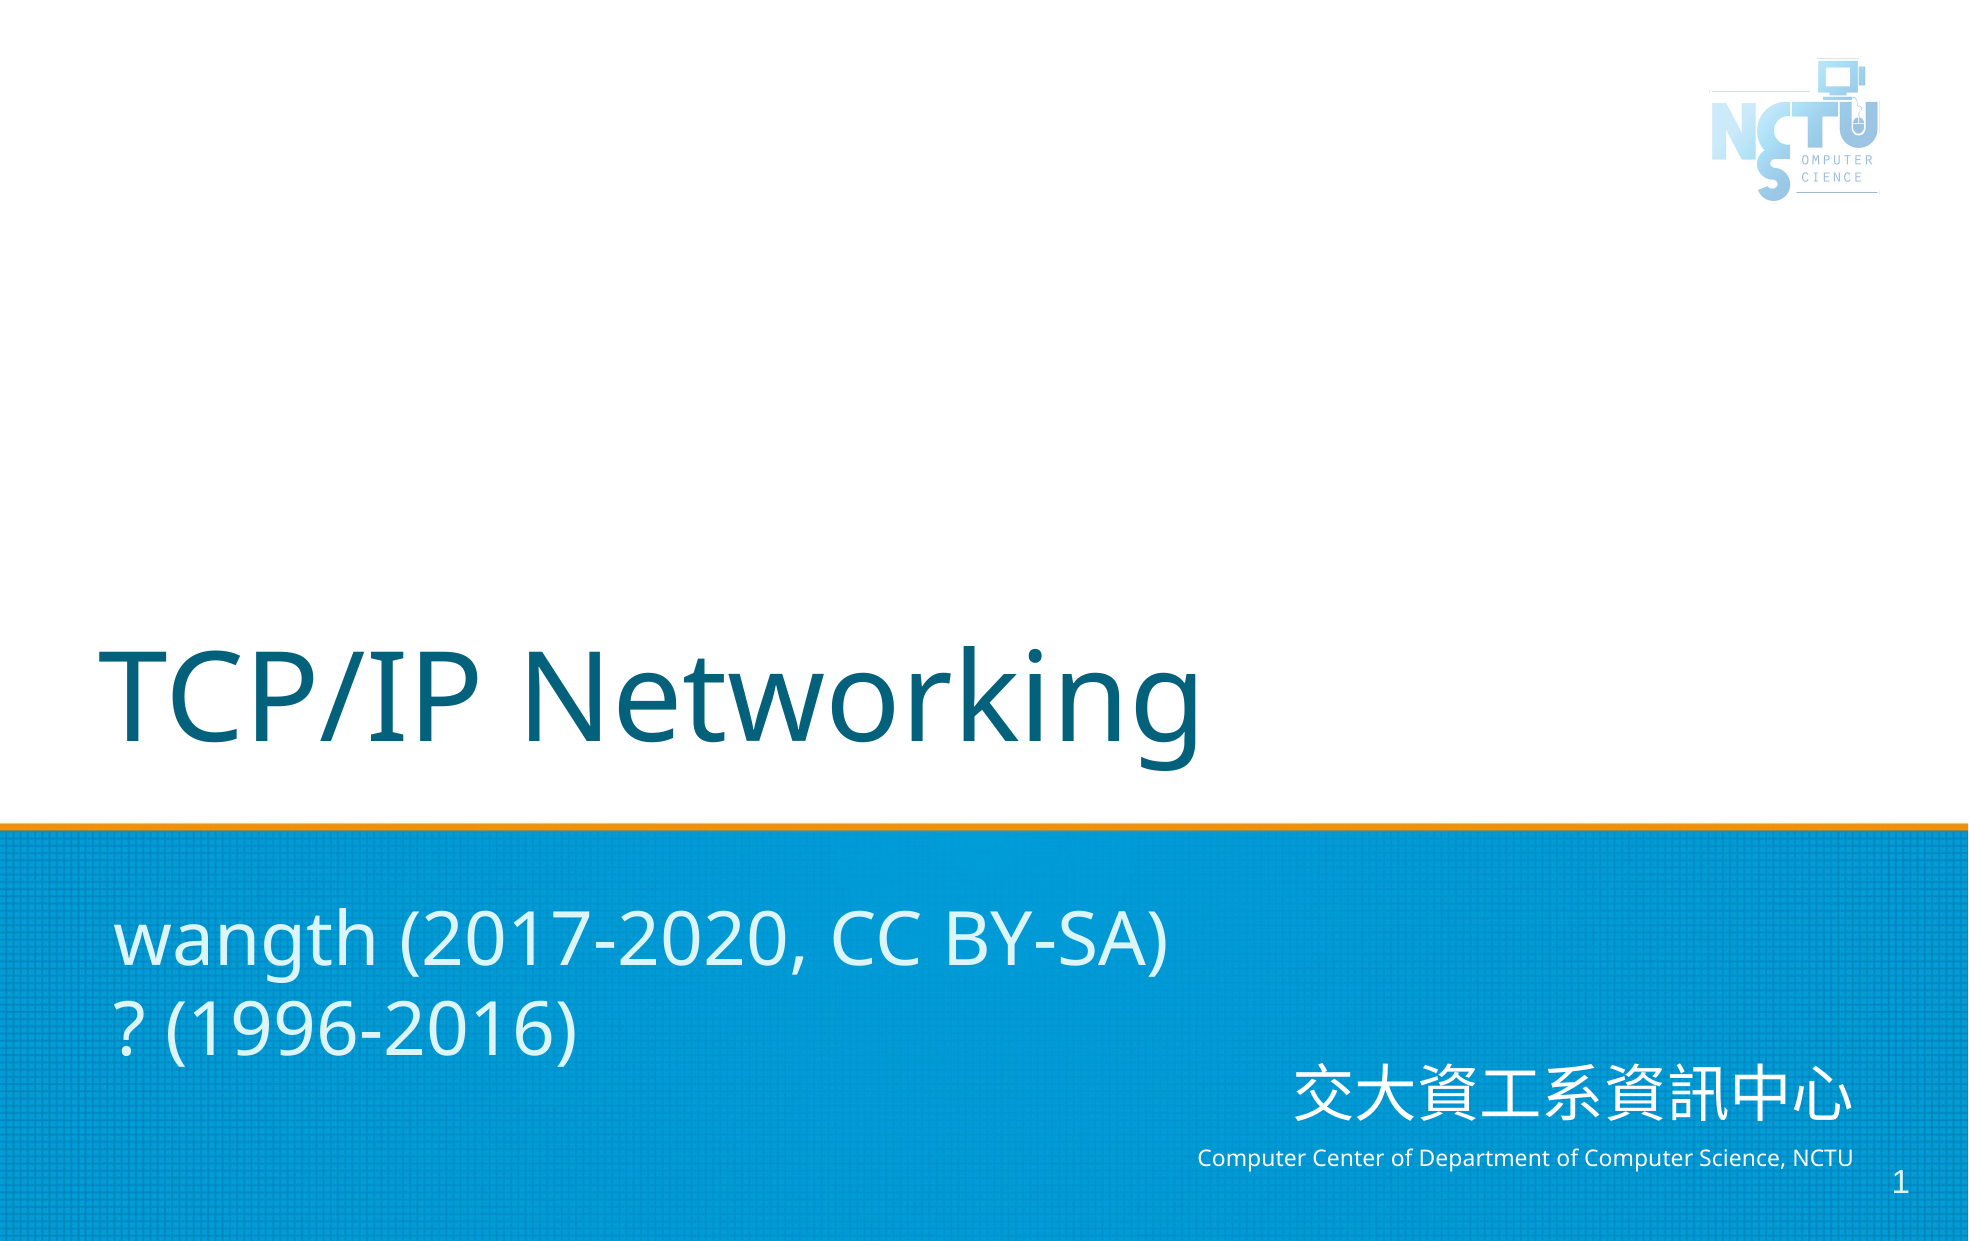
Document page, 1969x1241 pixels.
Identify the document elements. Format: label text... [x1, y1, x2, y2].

slide_number <number> [1841, 1145, 1960, 1241]
subtitle wangth (2017-2020, CC BY-SA) ? (1996-2016) [98, 875, 1783, 1103]
title TCP/IP Networking [98, 559, 1870, 767]
picture [0, 0, 1969, 832]
